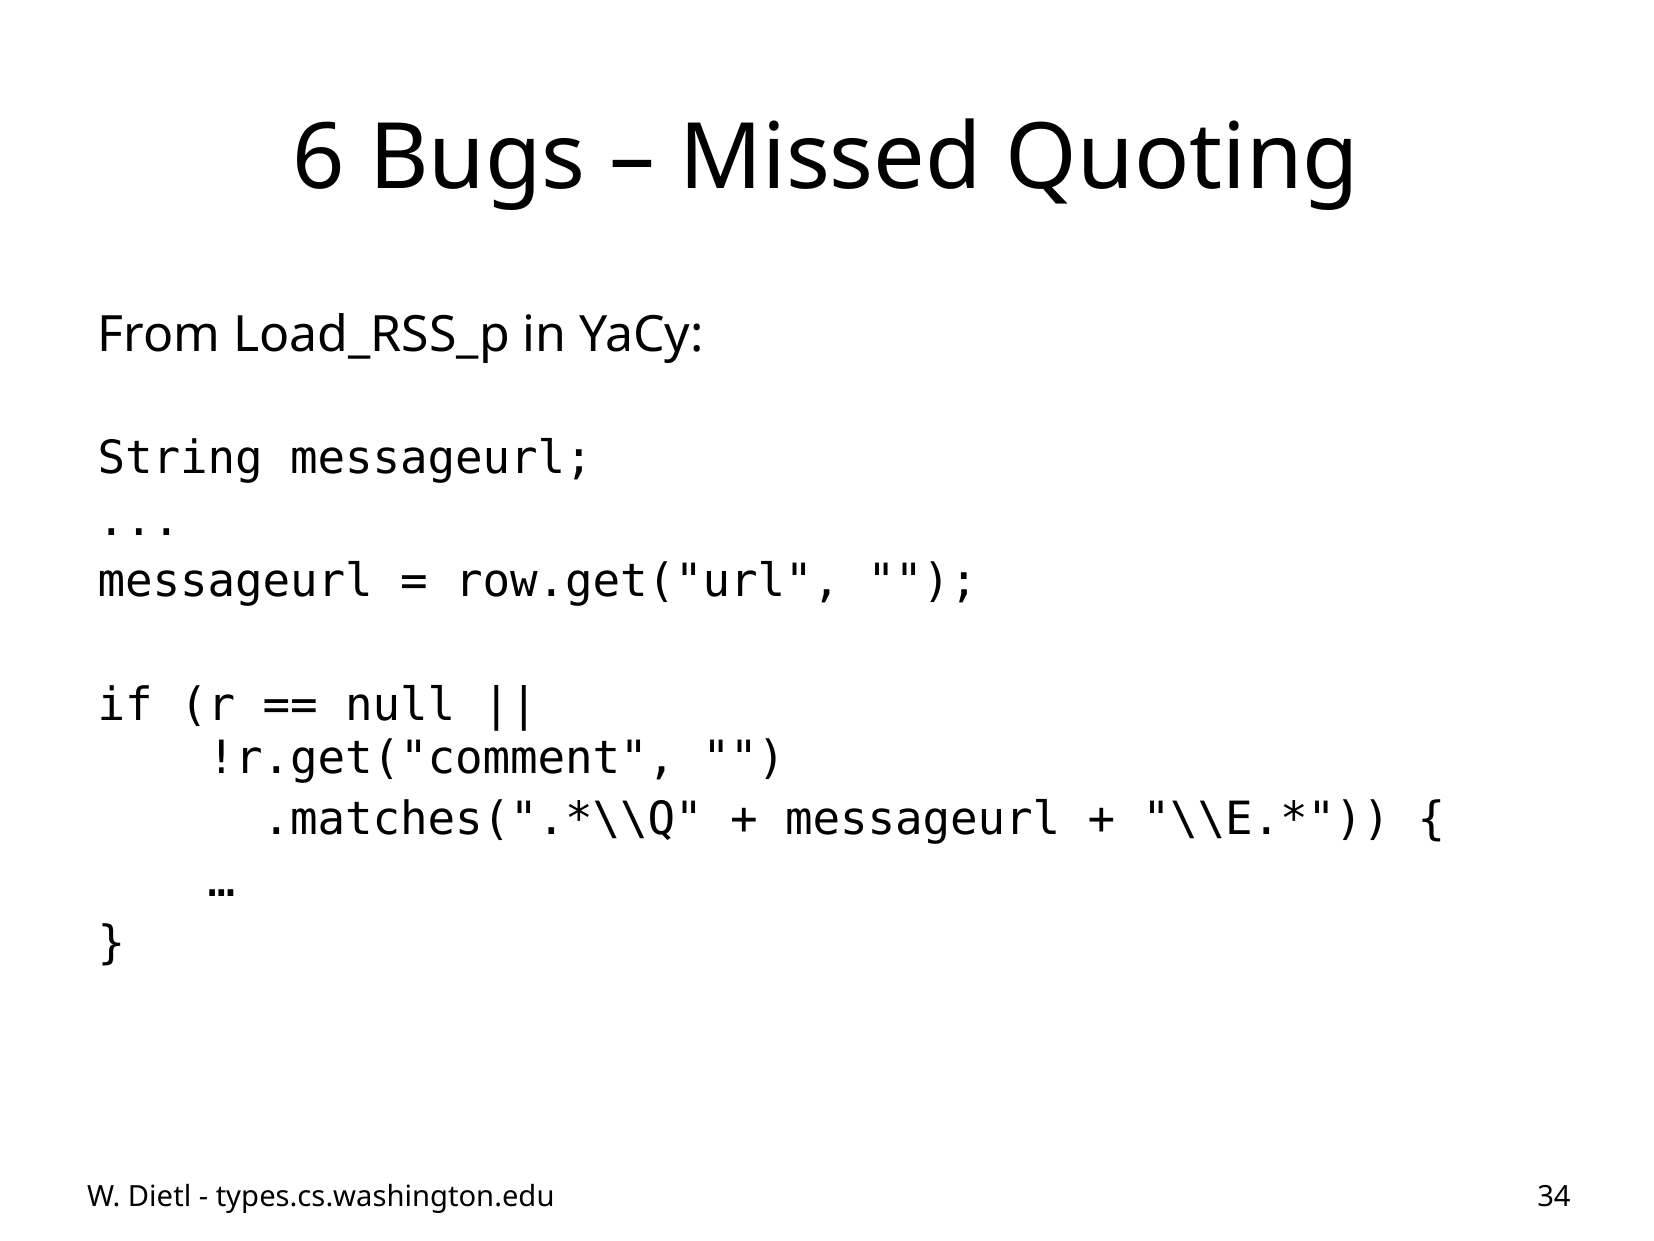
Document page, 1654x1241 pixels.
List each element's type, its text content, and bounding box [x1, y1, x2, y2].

list From Load_RSS_p in YaCy: String messageurl; ... messageurl = row.get("url", ""); if (r == null || !r.get("comment", "") .matches(".*\\Q" + messageurl + "\\E.*")) { … } [82, 290, 1571, 1109]
title 6 Bugs – Missed Quoting [82, 49, 1571, 257]
